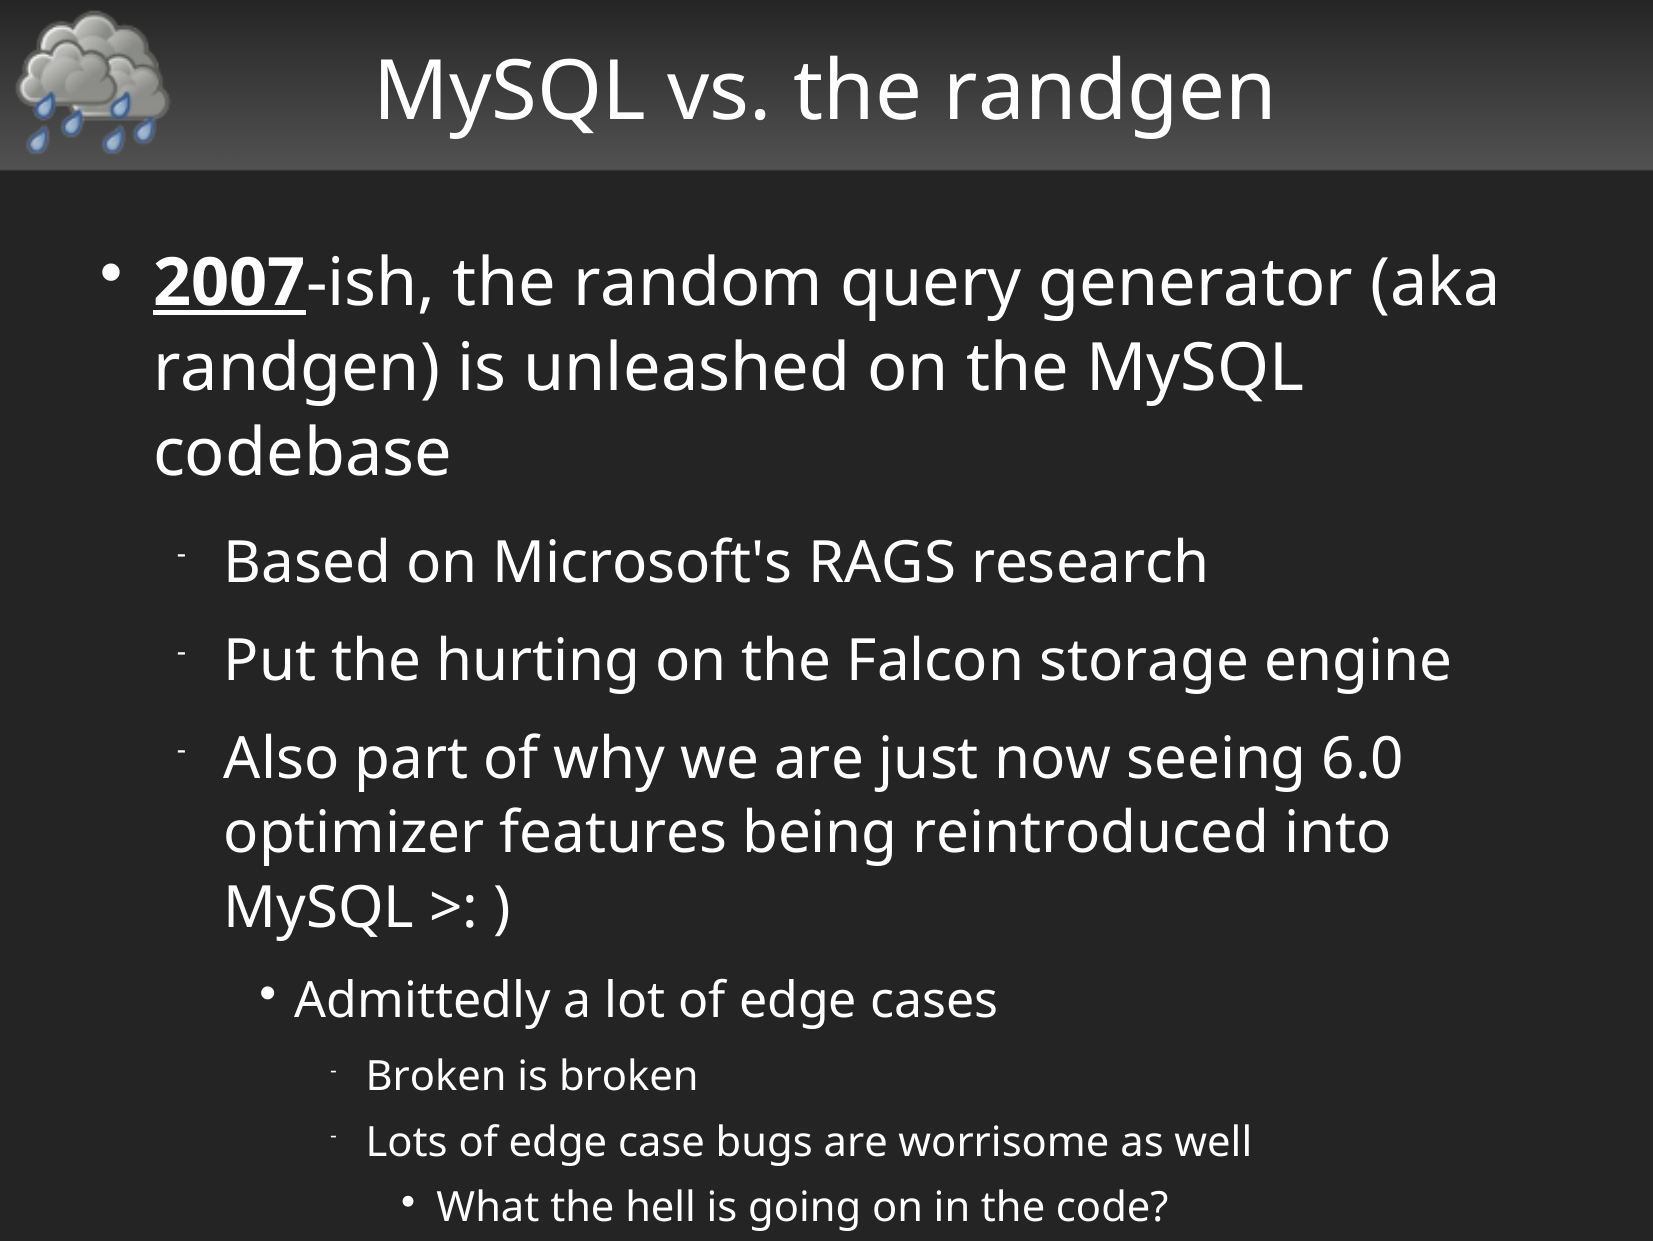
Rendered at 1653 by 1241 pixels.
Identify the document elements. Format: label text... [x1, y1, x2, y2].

list 2007-ish, the random query generator (aka randgen) is unleashed on the MySQL codebase Based on Microsoft's RAGS research Put the hurting on the Falcon storage engine Also part of why we are just now seeing 6.0 optimizer features being reintroduced into MySQL >: ) Admittedly a lot of edge cases Broken is broken Lots of edge case bugs are worrisome as well What the hell is going on in the code? [82, 236, 1570, 1113]
title MySQL vs. the randgen [82, 39, 1570, 137]
picture [0, 0, 1653, 1241]
